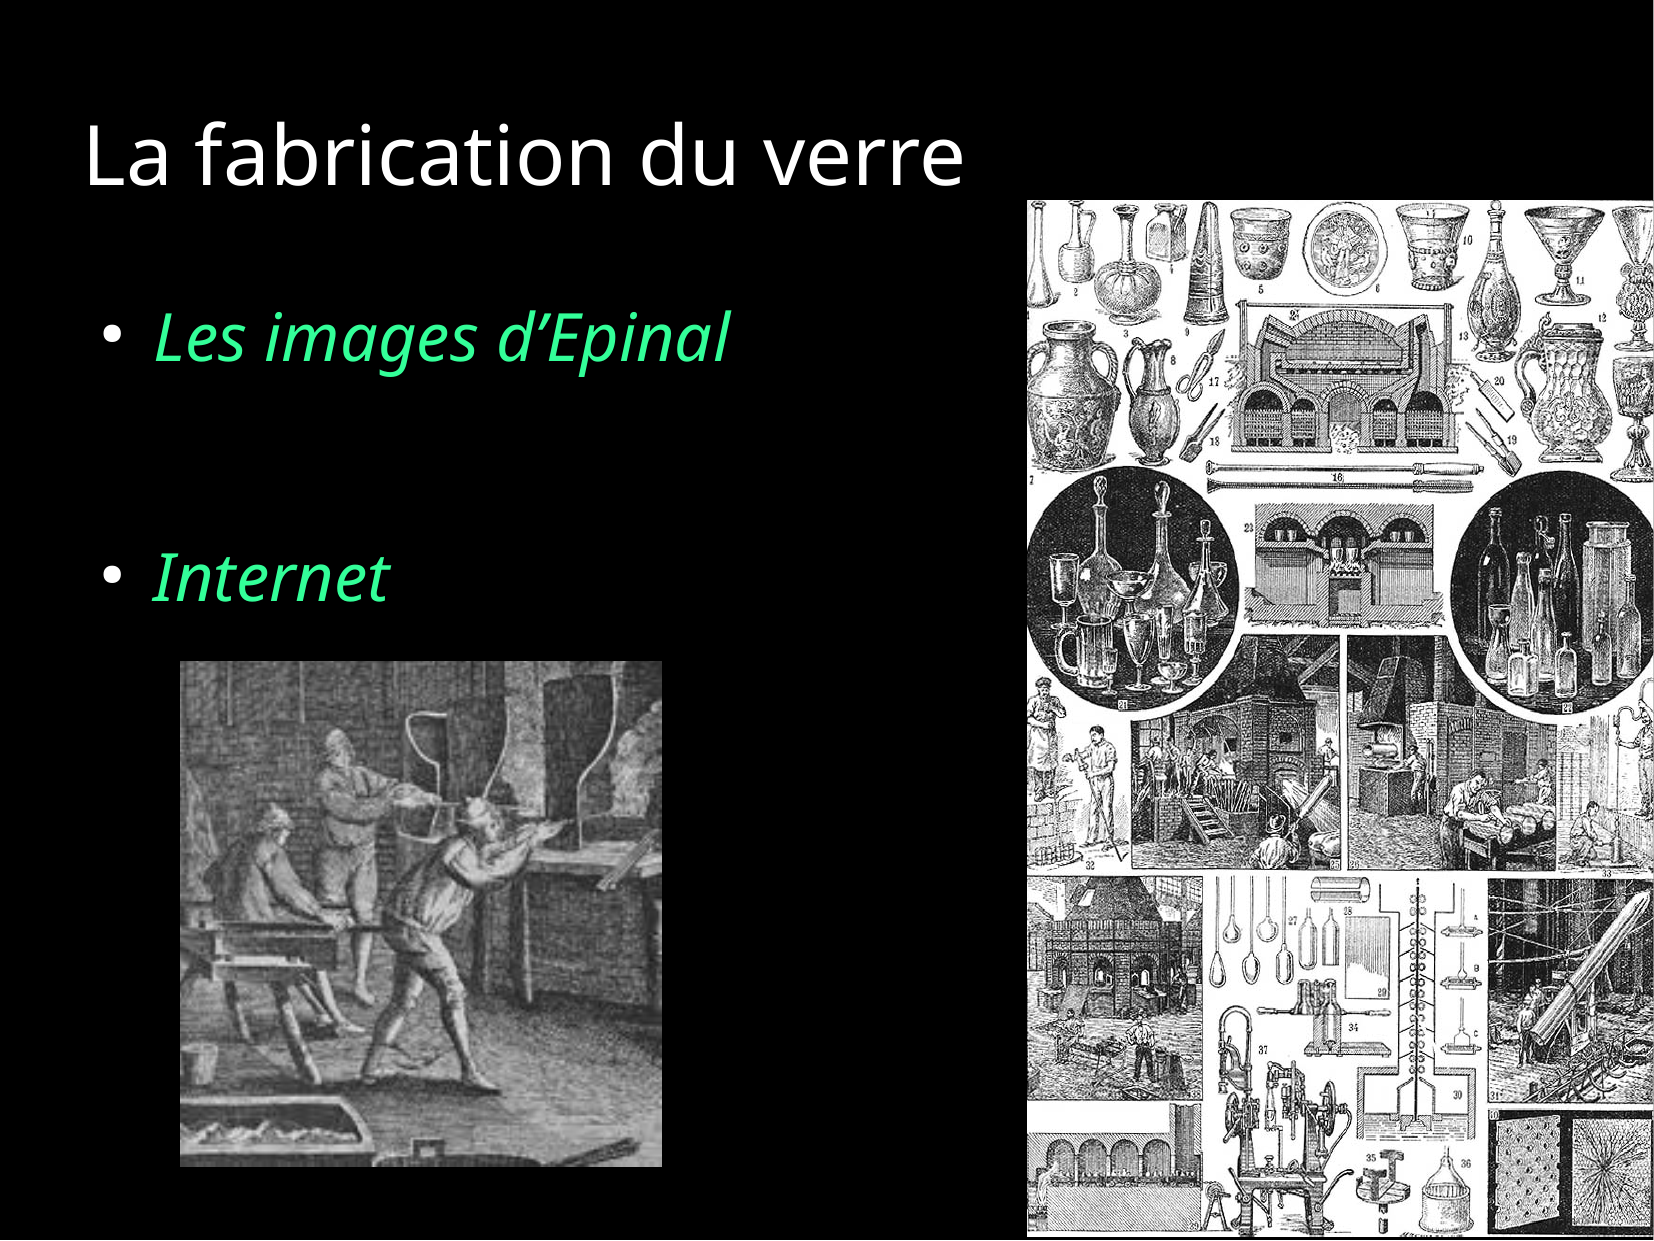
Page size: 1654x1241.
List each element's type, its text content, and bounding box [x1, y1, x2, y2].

picture [180, 661, 662, 1167]
list Les images d’Epinal Internet [82, 290, 1027, 1109]
picture [1027, 200, 1654, 1237]
title La fabrication du verre [82, 49, 1571, 257]
